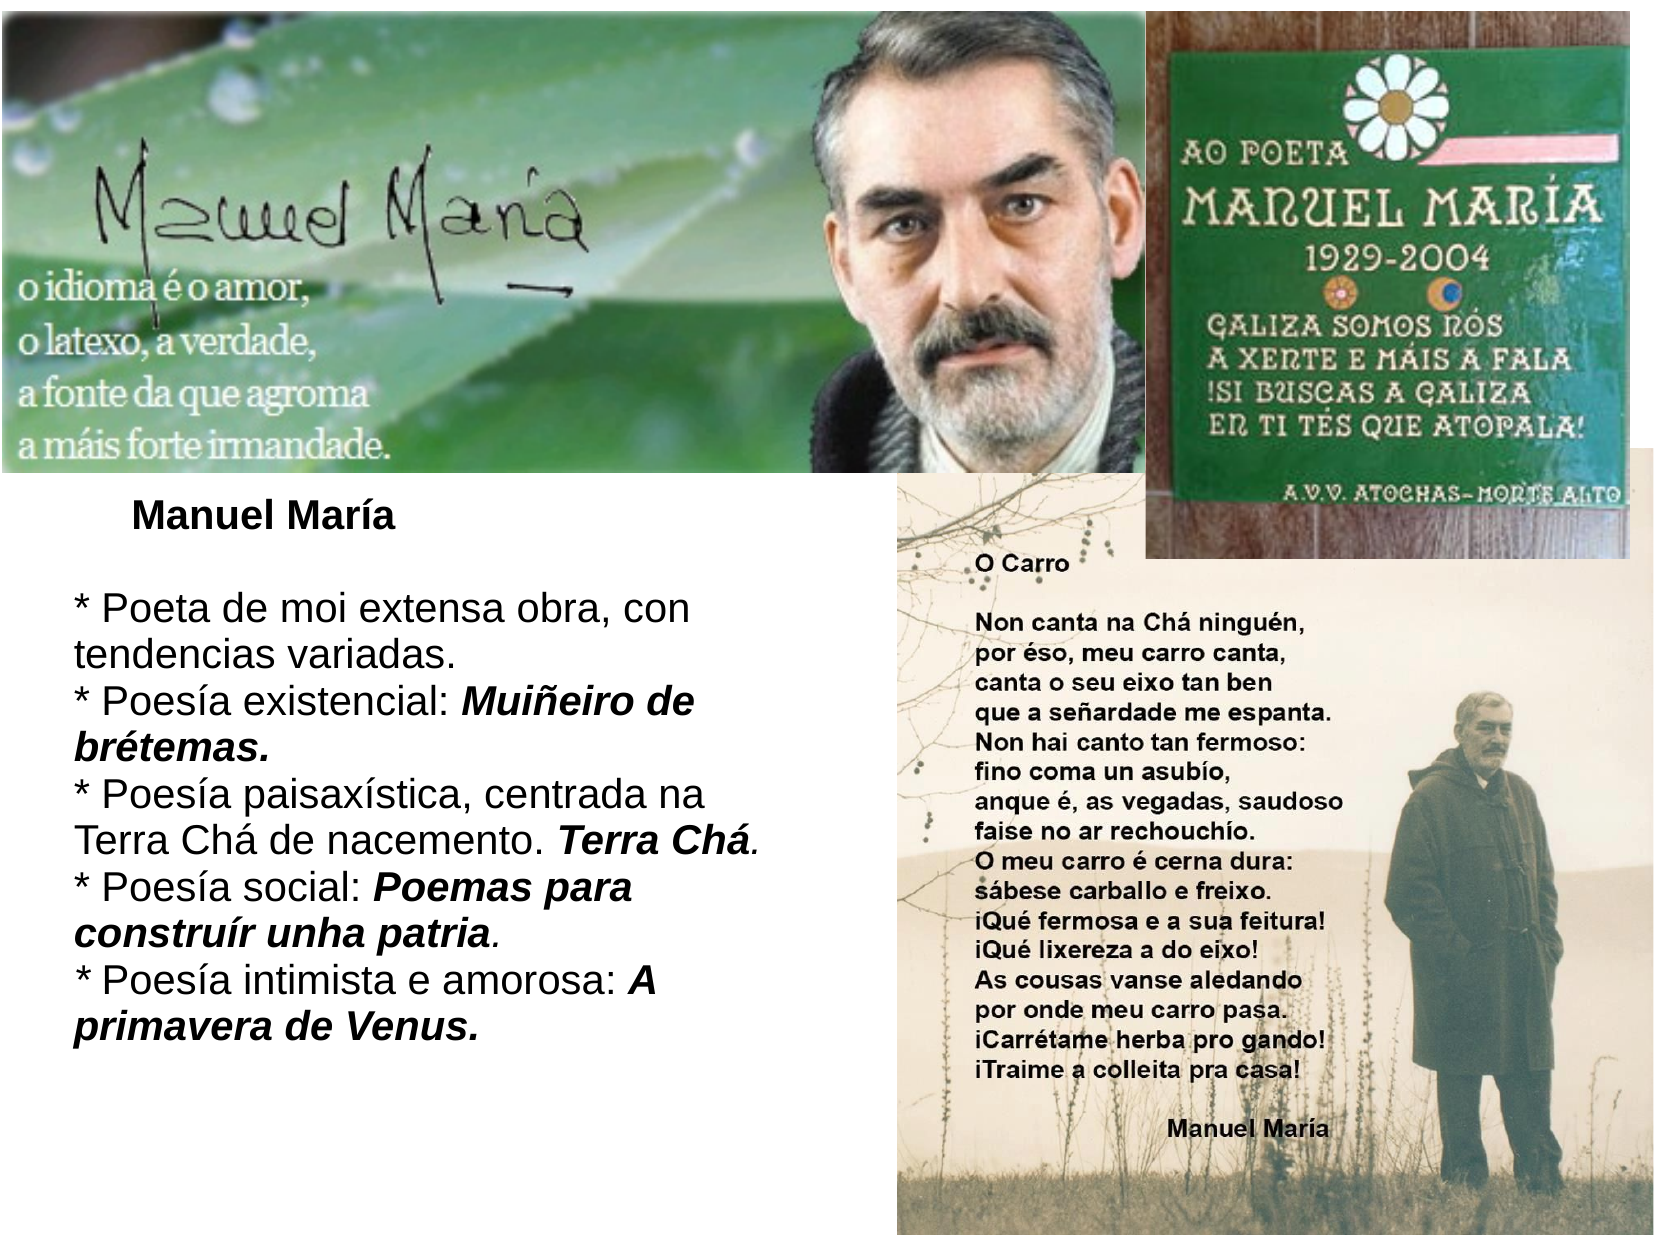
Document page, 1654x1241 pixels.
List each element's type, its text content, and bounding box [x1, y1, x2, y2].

picture [2, 11, 1654, 1235]
text_box Manuel María * Poeta de moi extensa obra, con tendencias variadas. * Poesía existencial: Muiñeiro de brétemas. * Poesía paisaxística, centrada na Terra Chá de nacemento. Terra Chá. * Poesía social: Poemas para construír unha patria. * Poesía intimista e amorosa: A primavera de Venus. [59, 484, 780, 1193]
